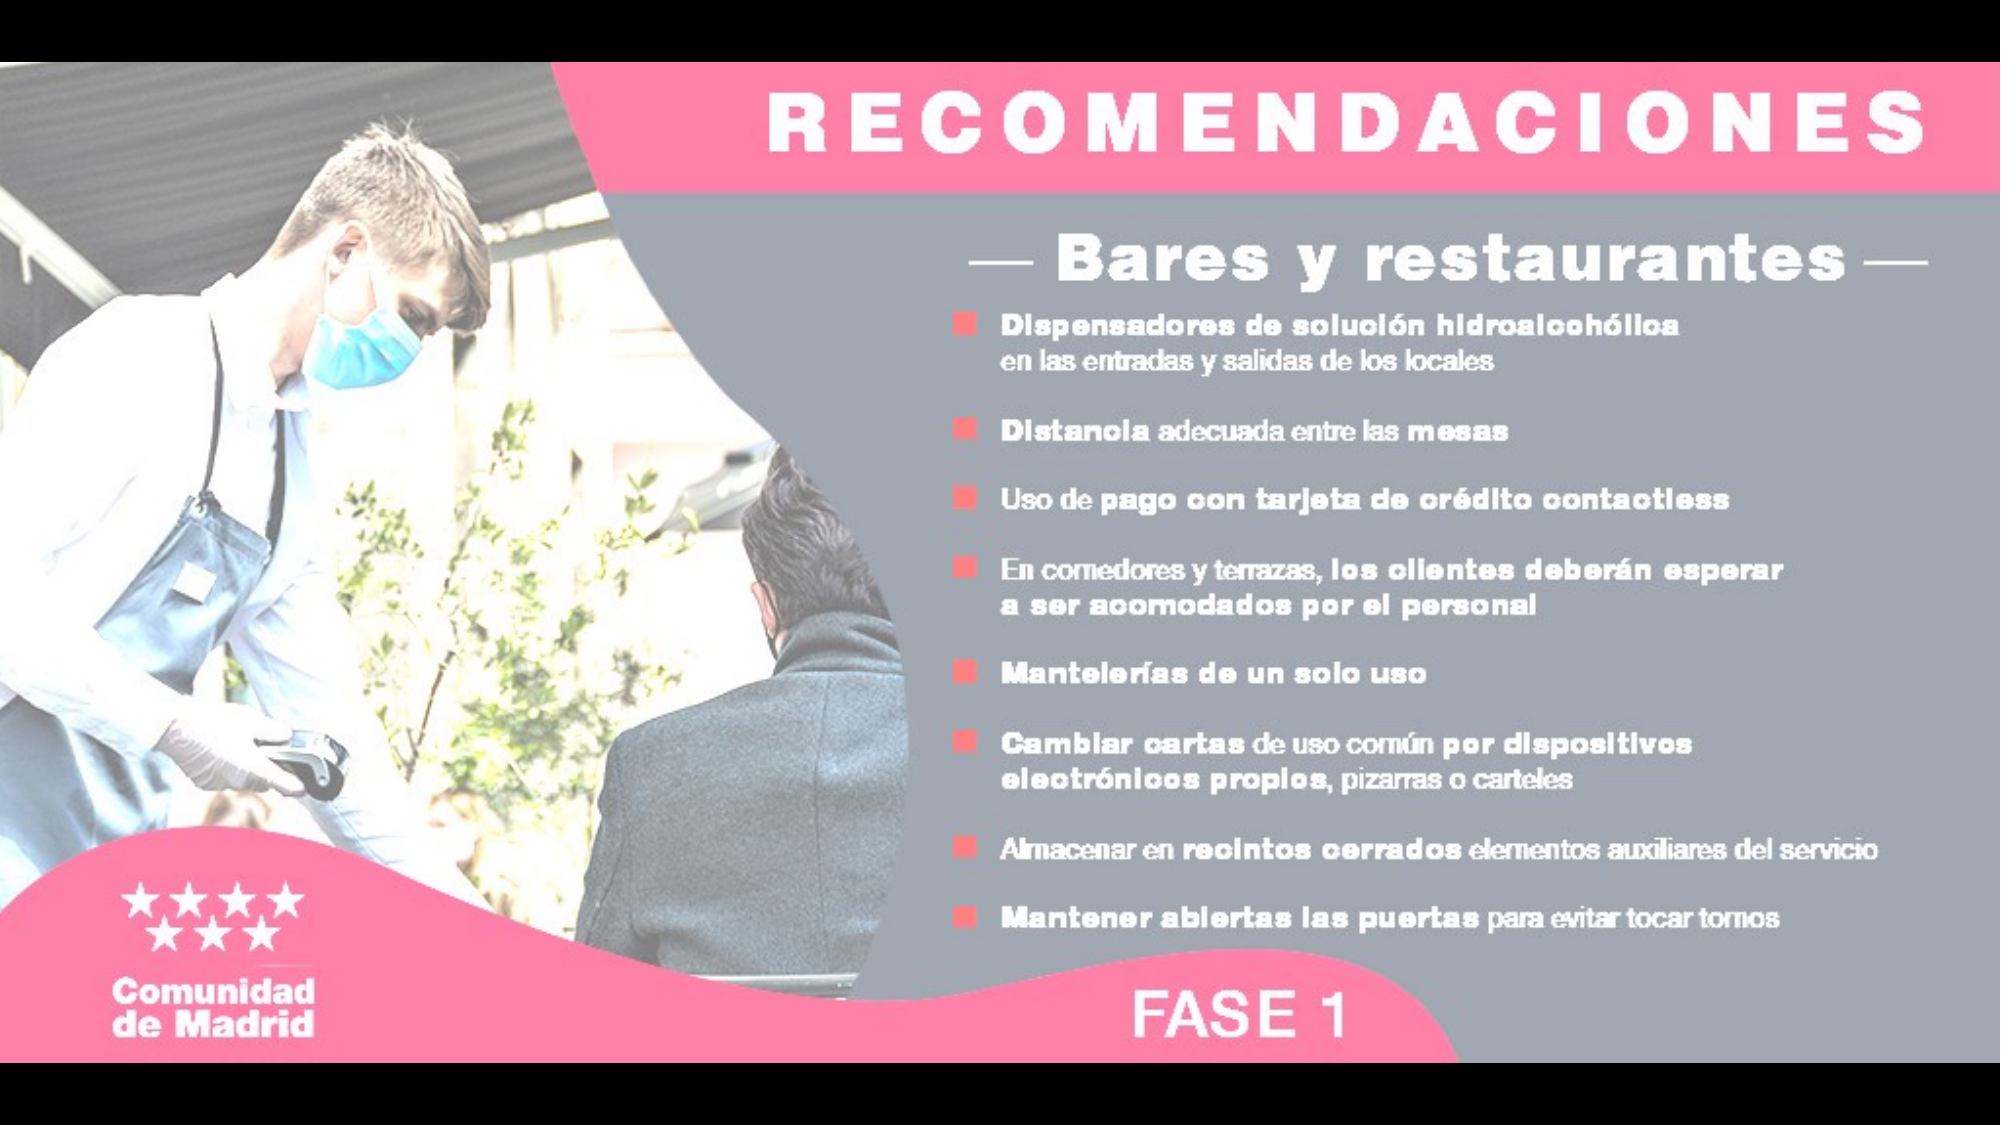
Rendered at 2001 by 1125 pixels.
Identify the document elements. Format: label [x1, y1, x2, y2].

picture [0, 62, 2000, 1063]
